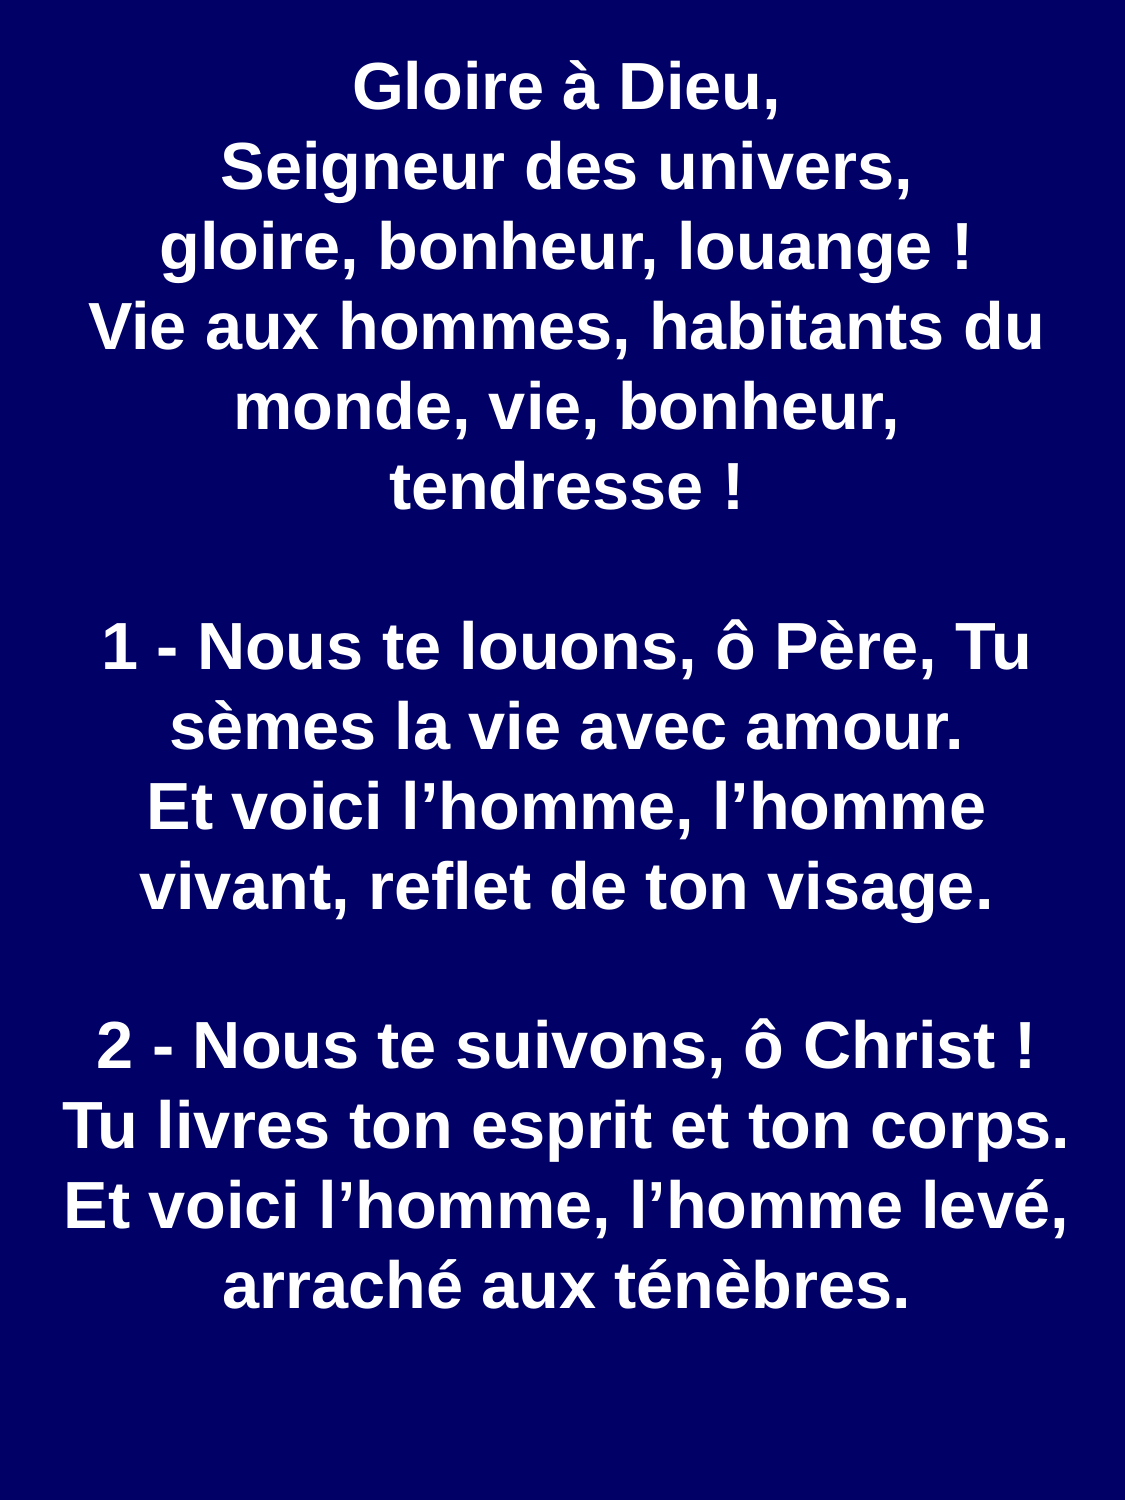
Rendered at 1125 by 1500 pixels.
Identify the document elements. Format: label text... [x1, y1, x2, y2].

text_box Gloire à Dieu, Seigneur des univers, gloire, bonheur, louange ! Vie aux hommes, habitants du monde, vie, bonheur, tendresse ! 1 - Nous te louons, ô Père, Tu sèmes la vie avec amour. Et voici l’homme, l’homme vivant, reflet de ton visage. 2 - Nous te suivons, ô Christ ! Tu livres ton esprit et ton corps. Et voici l’homme, l’homme levé, arraché aux ténèbres. [35, 35, 1099, 910]
